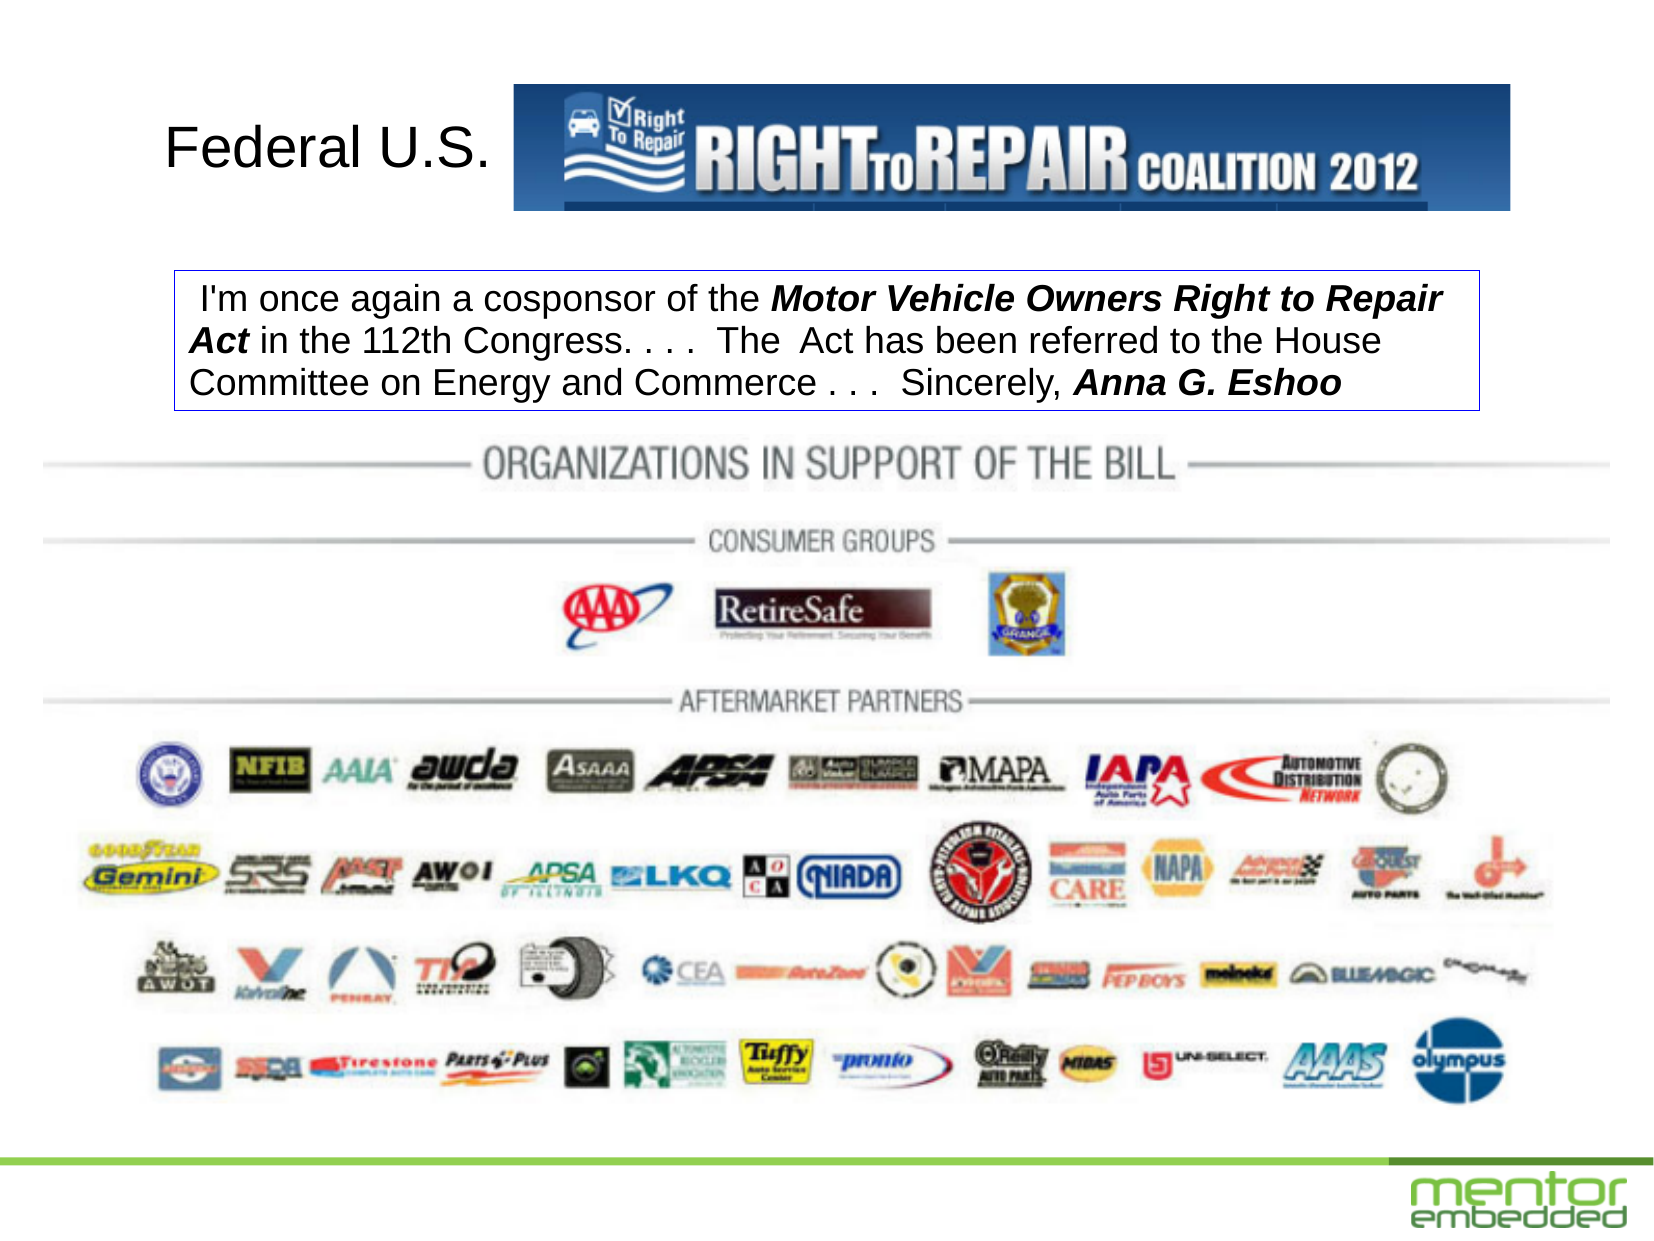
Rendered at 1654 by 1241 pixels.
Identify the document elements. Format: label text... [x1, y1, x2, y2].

picture [43, 434, 1610, 1111]
text_box Federal U.S. [150, 107, 518, 187]
picture [513, 84, 1511, 211]
text_box I'm once again a cosponsor of the Motor Vehicle Owners Right to Repair Act in the 112th Congress. . . . The Act has been referred to the House Committee on Energy and Commerce . . . Sincerely, Anna G. Eshoo [174, 270, 1480, 411]
picture [1411, 1171, 1627, 1228]
